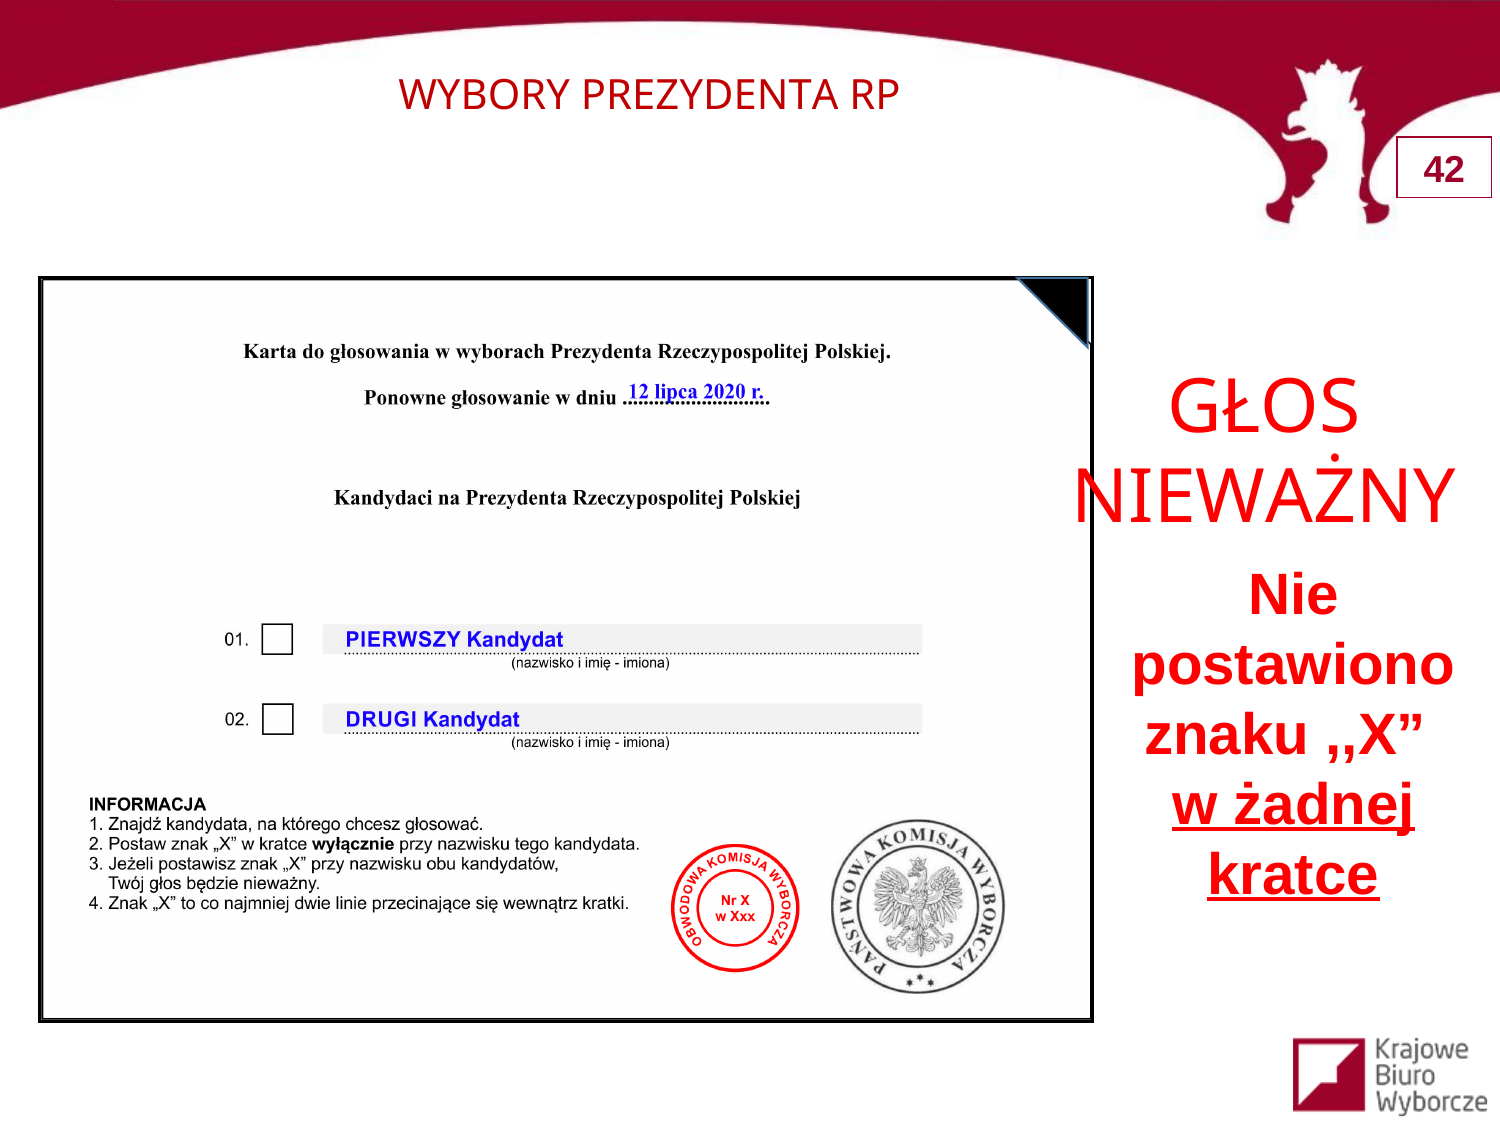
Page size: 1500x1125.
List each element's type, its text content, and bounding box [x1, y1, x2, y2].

text_box Nie postawiono znaku ,,X” w żadnej kratce [1092, 548, 1495, 914]
text_box GŁOS NIEWAŻNY [962, 349, 1500, 546]
picture [0, 0, 1500, 262]
text_box [1017, 277, 1088, 348]
picture [41, 278, 1092, 1020]
picture [1293, 1035, 1489, 1118]
text_box WYBORY PREZYDENTA RP [147, 59, 1152, 126]
